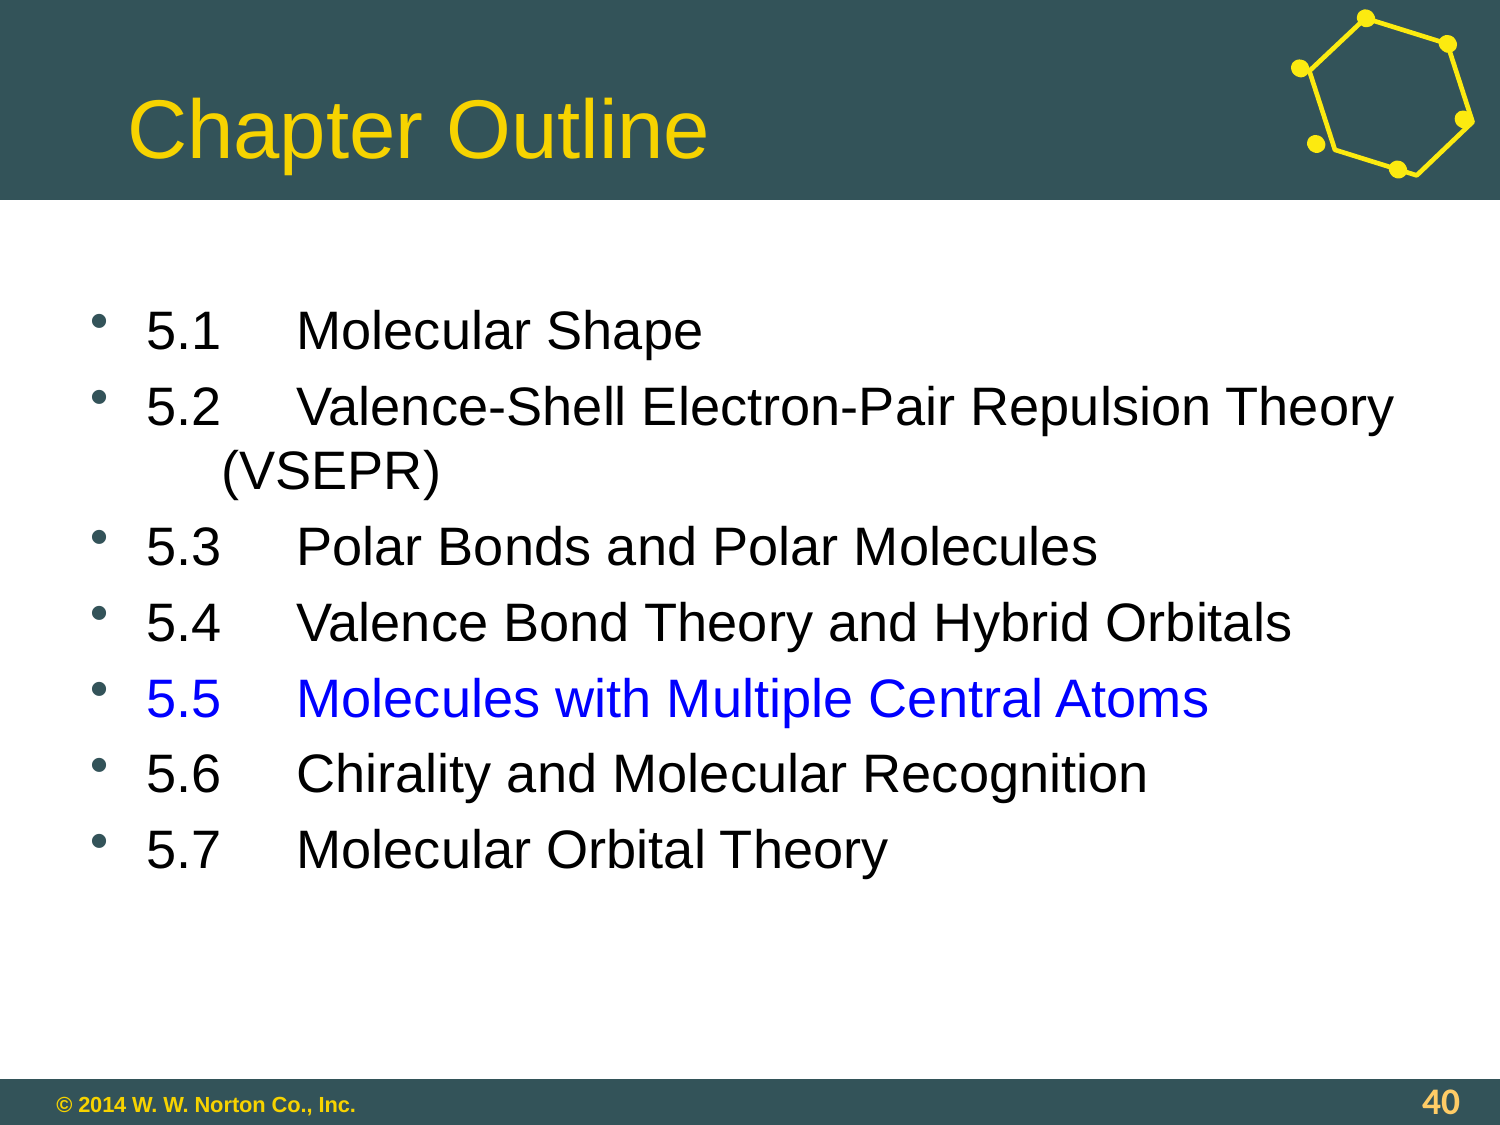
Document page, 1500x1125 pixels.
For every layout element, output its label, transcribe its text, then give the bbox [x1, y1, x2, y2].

list 5.1 Molecular Shape 5.2 Valence-Shell Electron-Pair Repulsion Theory (VSEPR) 5.3 Polar Bonds and Polar Molecules 5.4 Valence Bond Theory and Hybrid Orbitals 5.5 Molecules with Multiple Central Atoms 5.6 Chirality and Molecular Recognition 5.7 Molecular Orbital Theory [75, 287, 1413, 963]
slide_number <number> [1400, 1073, 1475, 1125]
title Chapter Outline [112, 50, 1388, 200]
